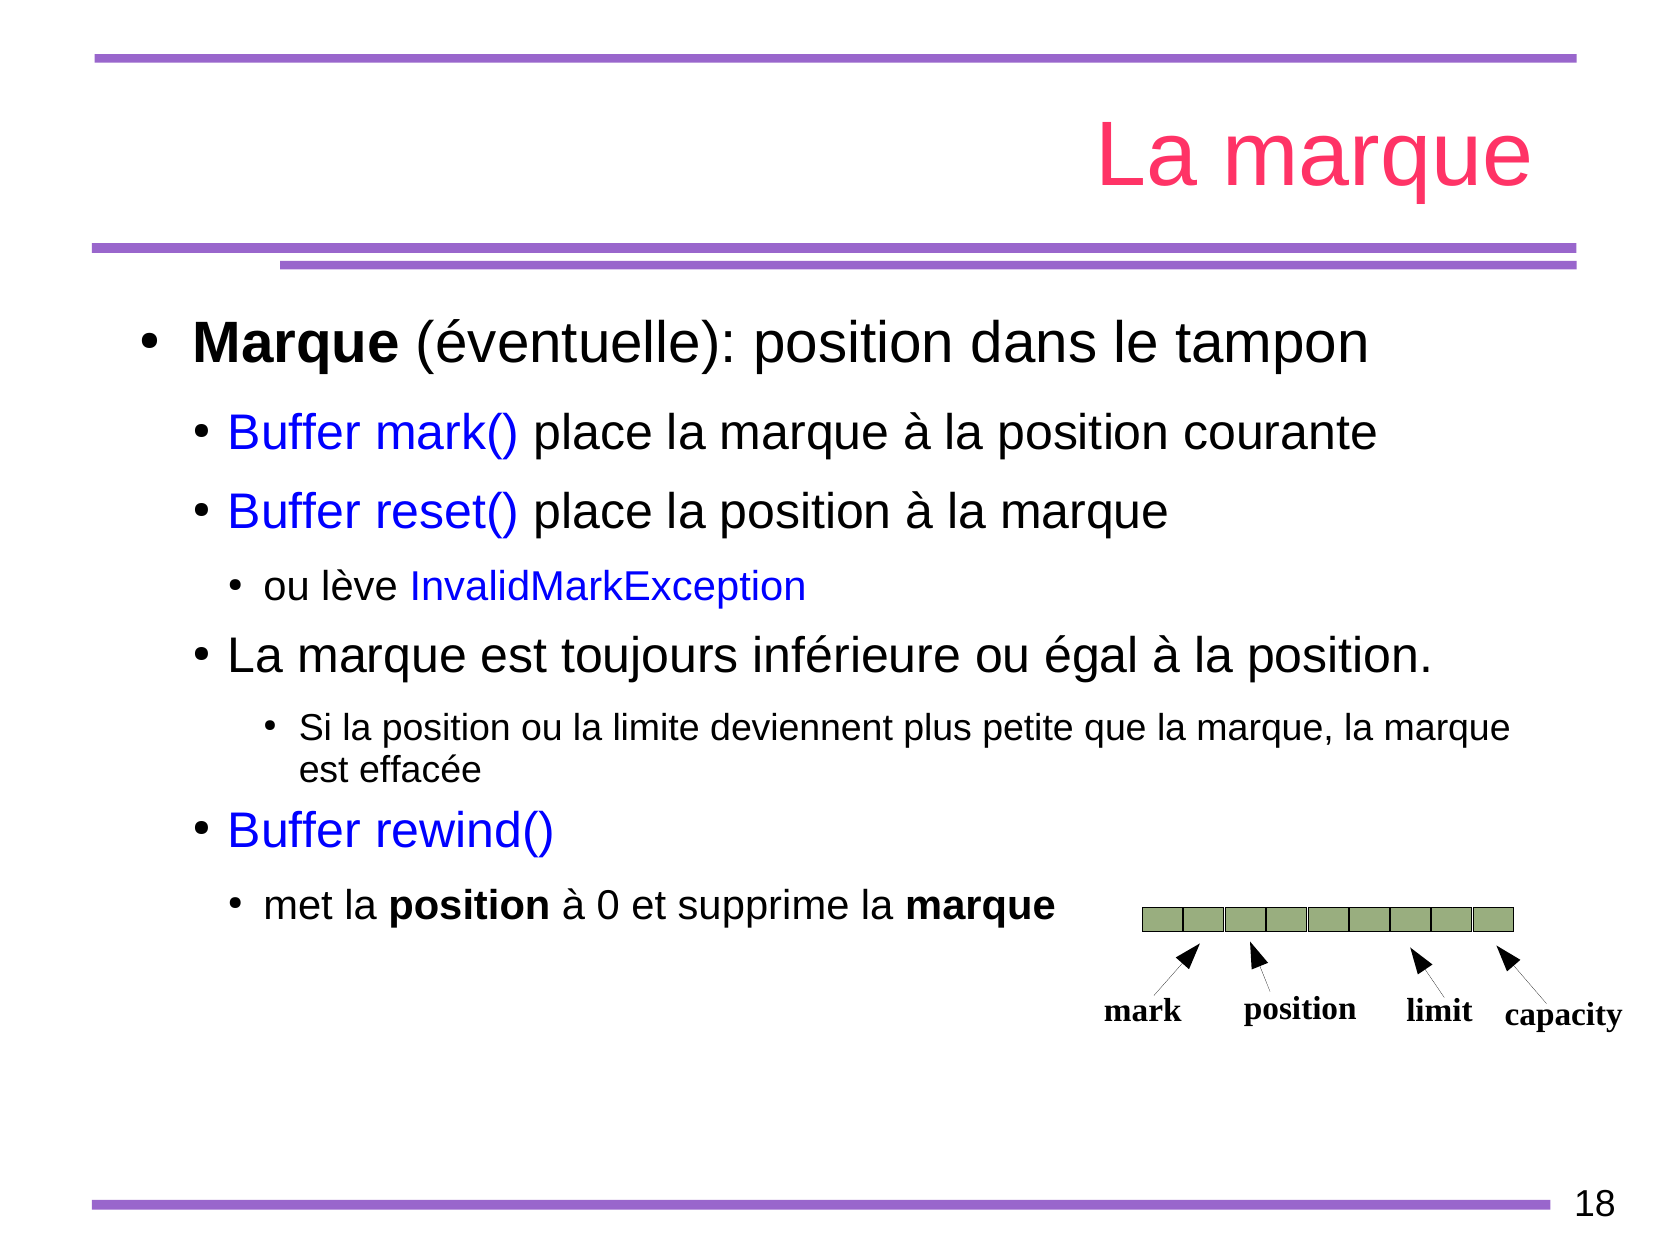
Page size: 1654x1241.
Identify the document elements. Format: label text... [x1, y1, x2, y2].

text_box [1473, 907, 1514, 932]
list Marque (éventuelle): position dans le tampon Buffer mark() place la marque à la position courante Buffer reset() place la position à la marque ou lève InvalidMarkException La marque est toujours inférieure ou égal à la position. Si la position ou la limite deviennent plus petite que la marque, la marque est effacée Buffer rewind() met la position à 0 et supprime la marque [121, 309, 1534, 1162]
text_box [1142, 907, 1224, 932]
text_box position [1244, 989, 1358, 1027]
text_box [1225, 907, 1307, 932]
text_box mark [1103, 992, 1182, 1030]
text_box [1308, 907, 1472, 932]
title La marque [121, 49, 1534, 257]
text_box limit [1406, 991, 1473, 1030]
text_box capacity [1504, 996, 1624, 1034]
